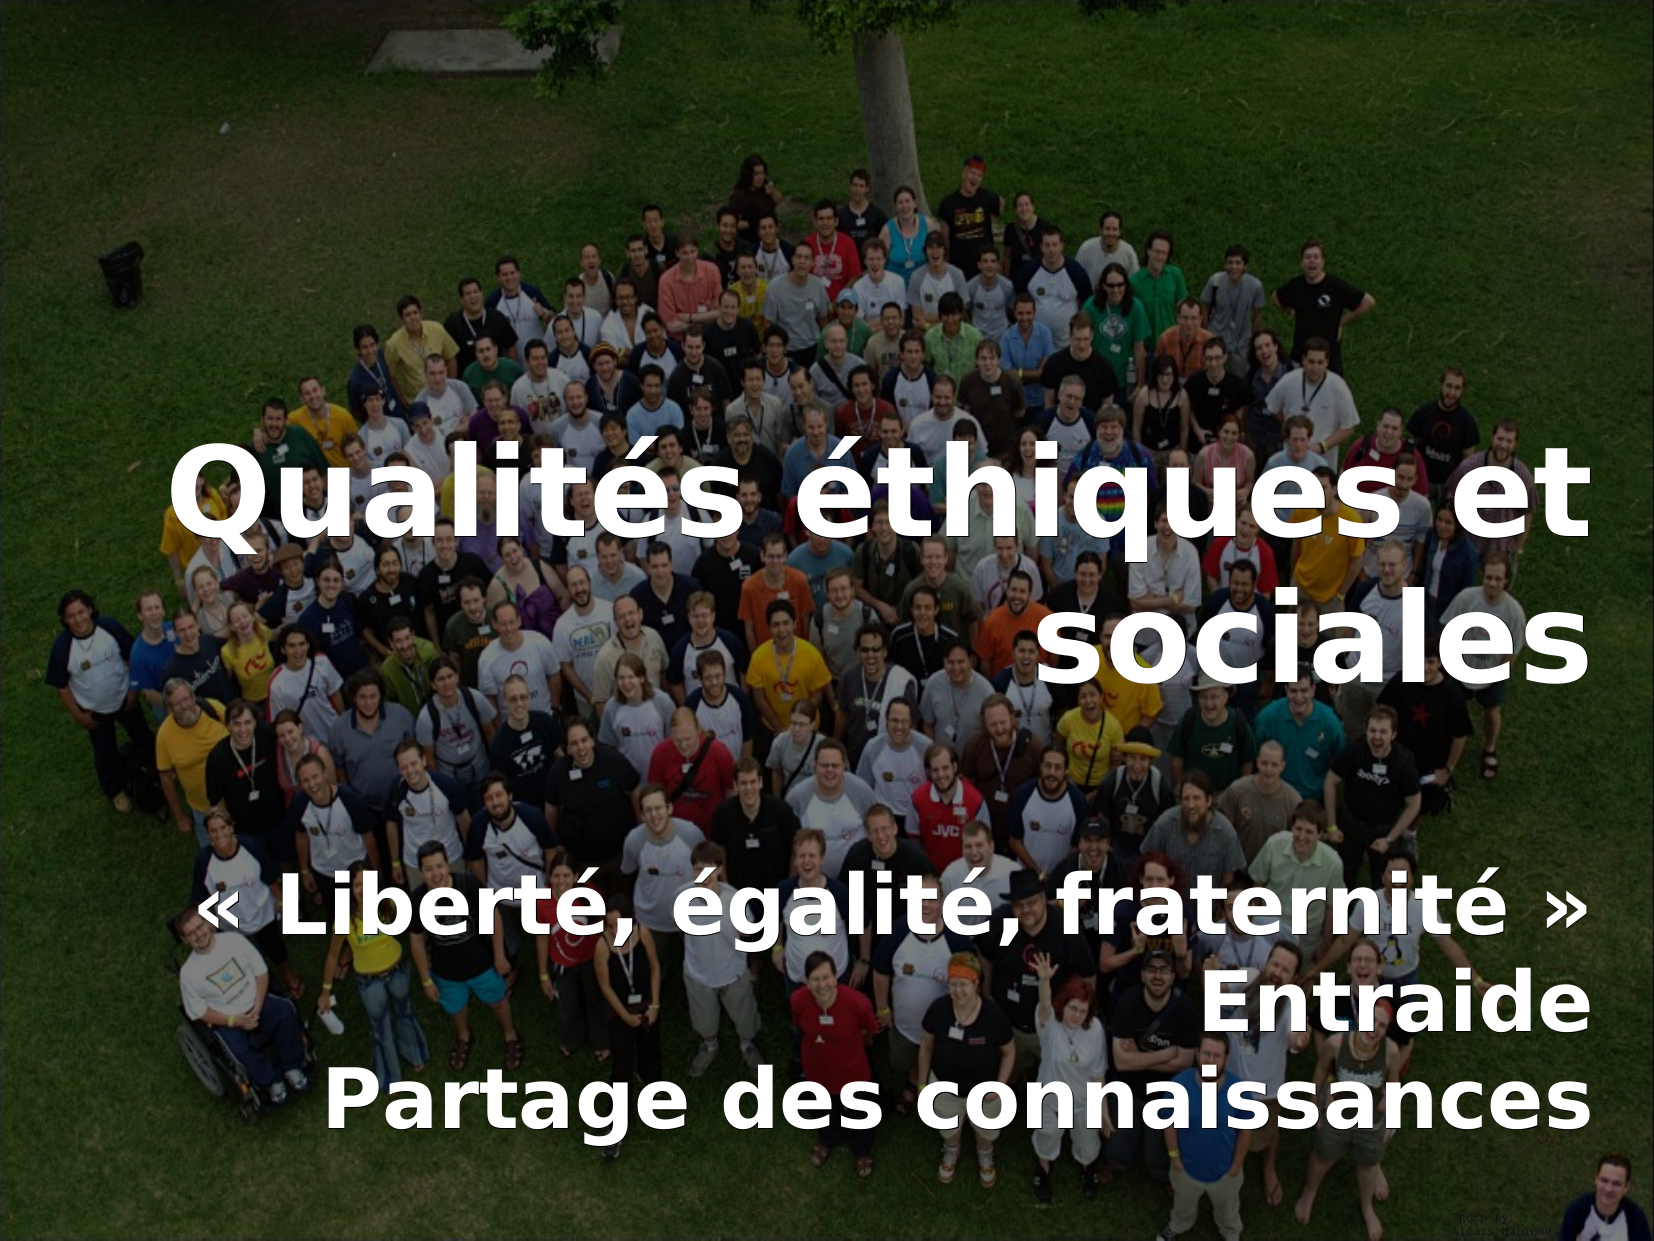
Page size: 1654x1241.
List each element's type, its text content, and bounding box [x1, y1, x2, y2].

picture [0, 0, 1654, 1241]
text_box Qualités éthiques et sociales « Liberté, égalité, fraternité » Entraide Partage des connaissances [0, 413, 1610, 1156]
